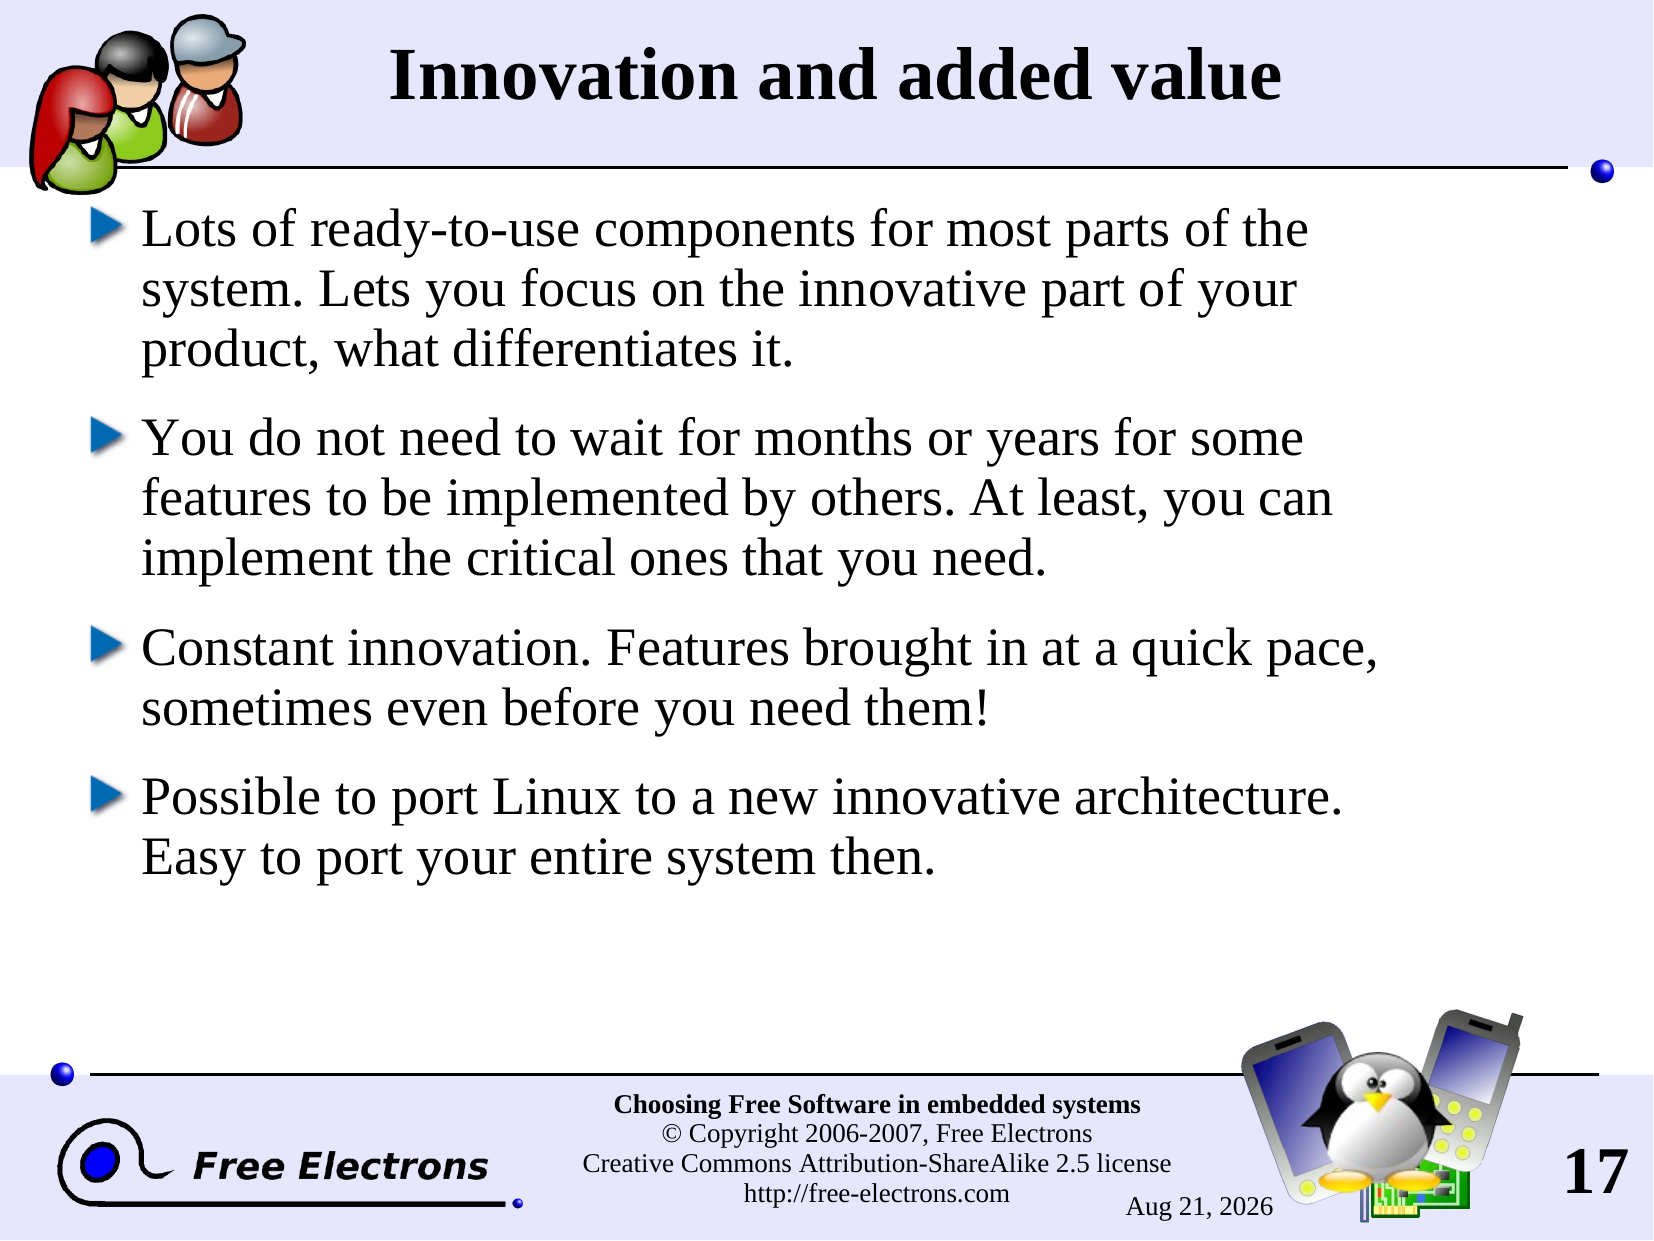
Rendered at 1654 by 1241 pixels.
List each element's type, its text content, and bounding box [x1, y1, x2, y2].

picture [29, 14, 246, 195]
picture [50, 1107, 527, 1216]
title Innovation and added value [246, 25, 1604, 124]
picture [1225, 996, 1538, 1240]
list Lots of ready-to-use components for most parts of the system. Lets you focus on the innovative part of your product, what differentiates it. You do not need to wait for months or years for some features to be implemented by others. At least, you can implement the critical ones that you need. Constant innovation. Features brought in at a quick pace, sometimes even before you need them! Possible to port Linux to a new innovative architecture. Easy to port your entire system then. [70, 197, 1483, 1048]
